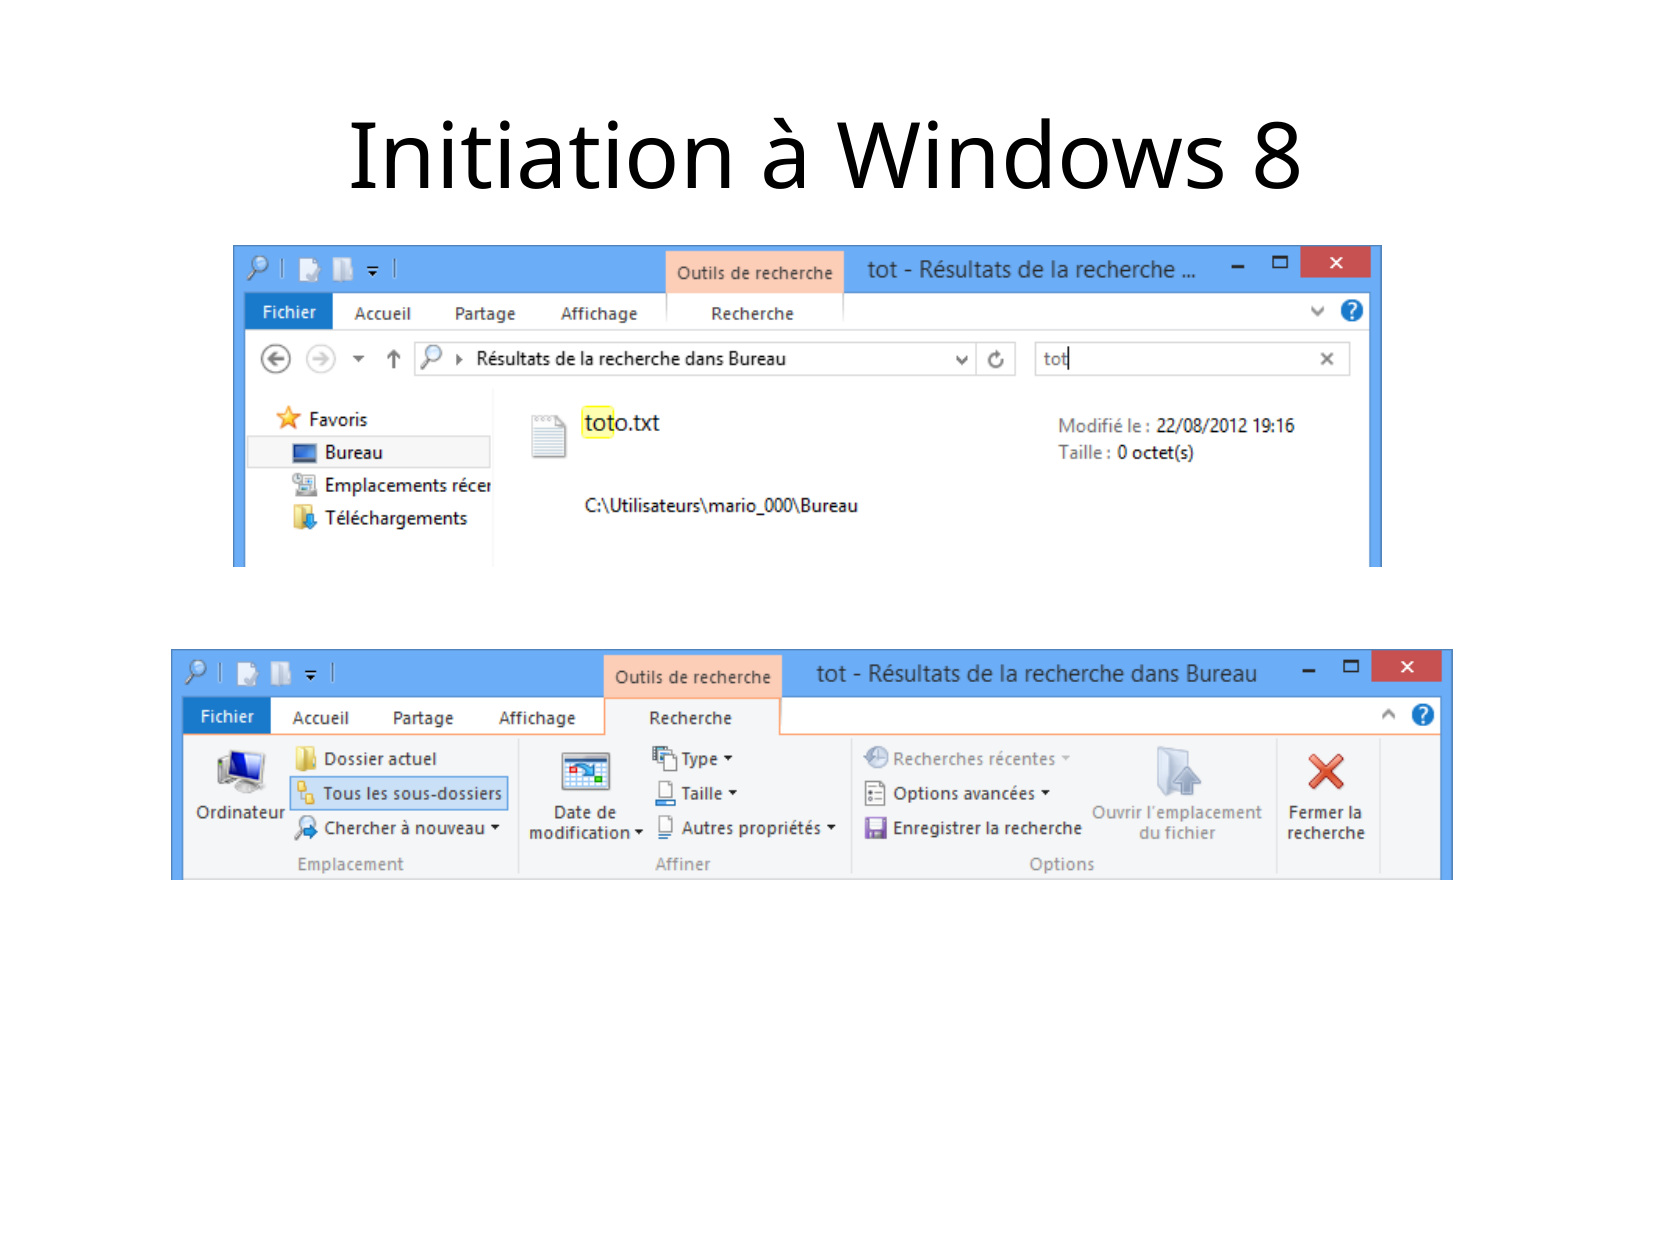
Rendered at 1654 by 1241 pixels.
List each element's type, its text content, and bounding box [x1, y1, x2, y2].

title Initiation à Windows 8 [82, 49, 1571, 257]
picture [171, 649, 1453, 880]
picture [233, 245, 1382, 567]
